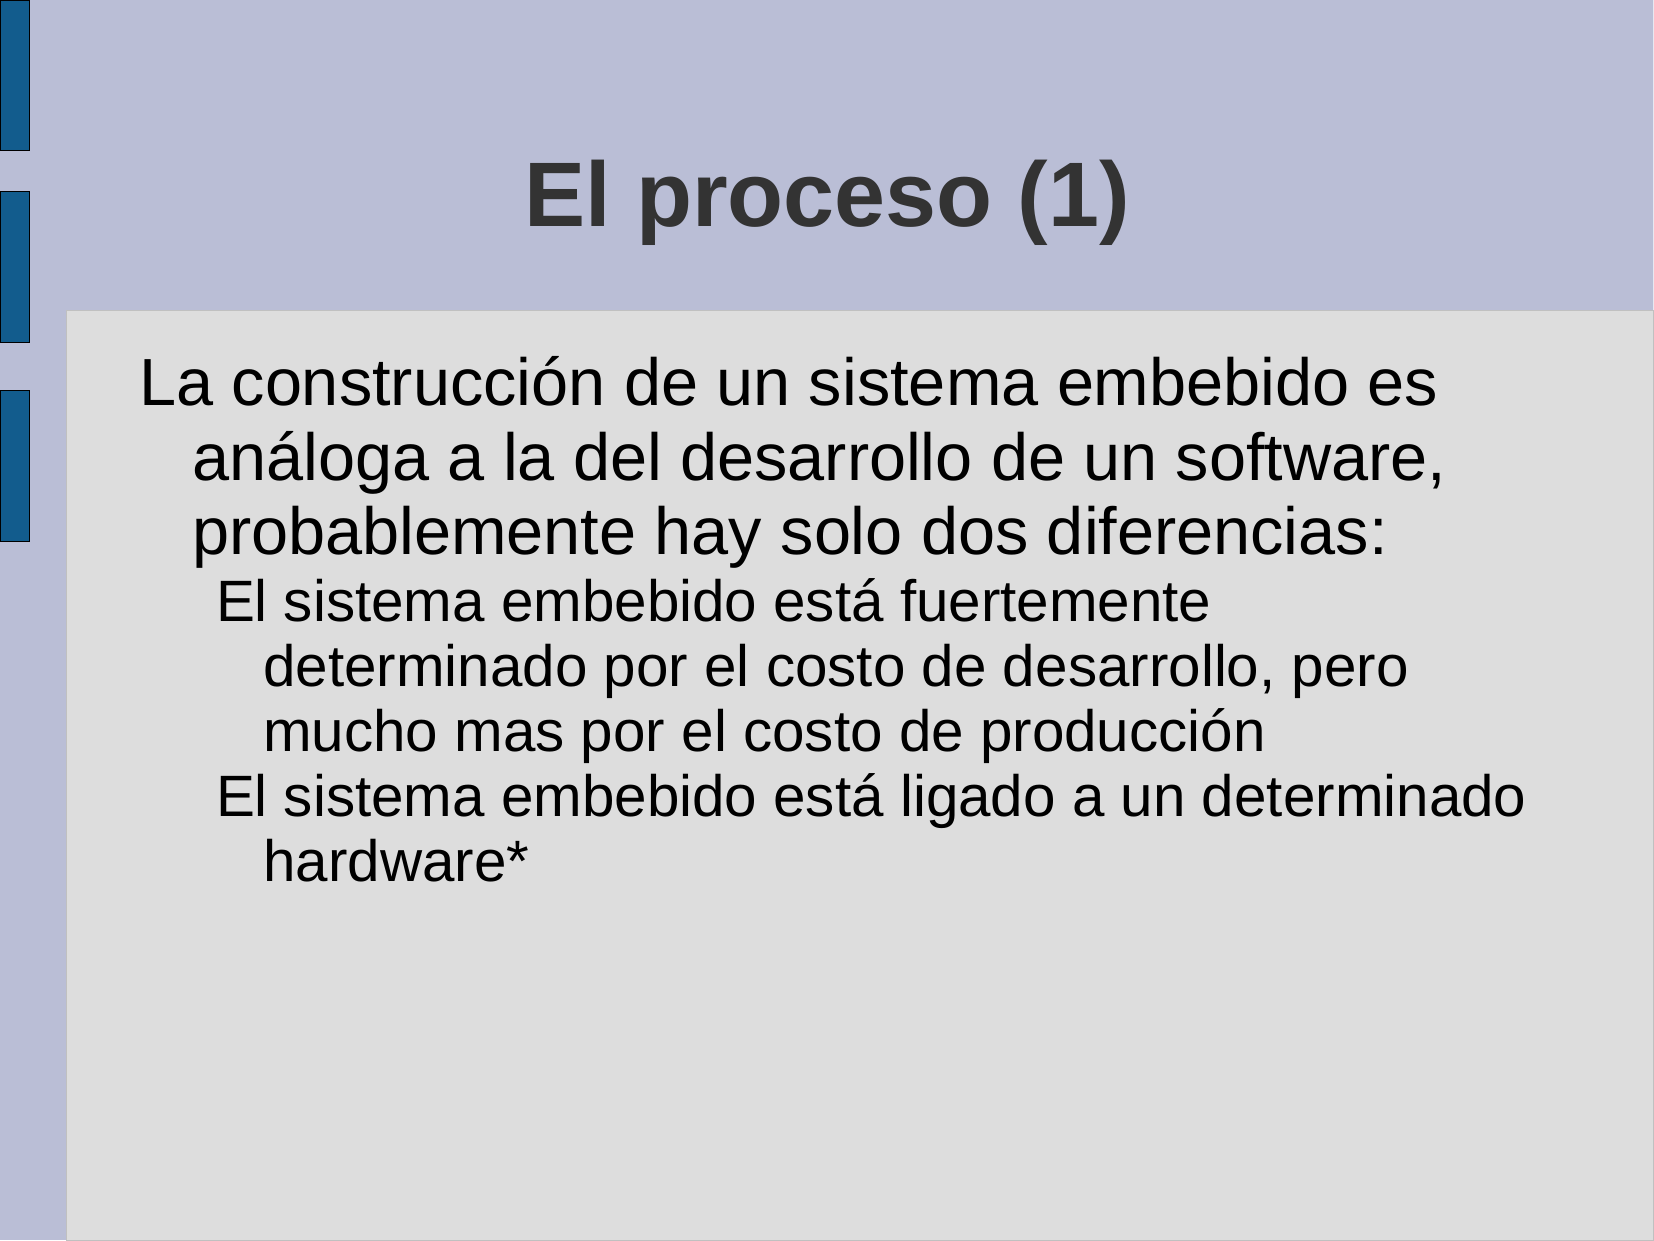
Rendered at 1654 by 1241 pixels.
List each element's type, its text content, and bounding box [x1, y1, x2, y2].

list La construcción de un sistema embebido es análoga a la del desarrollo de un software, probablemente hay solo dos diferencias: El sistema embebido está fuertemente determinado por el costo de desarrollo, pero mucho mas por el costo de producción El sistema embebido está ligado a un determinado hardware* [121, 344, 1534, 1127]
title El proceso (1) [121, 91, 1534, 299]
